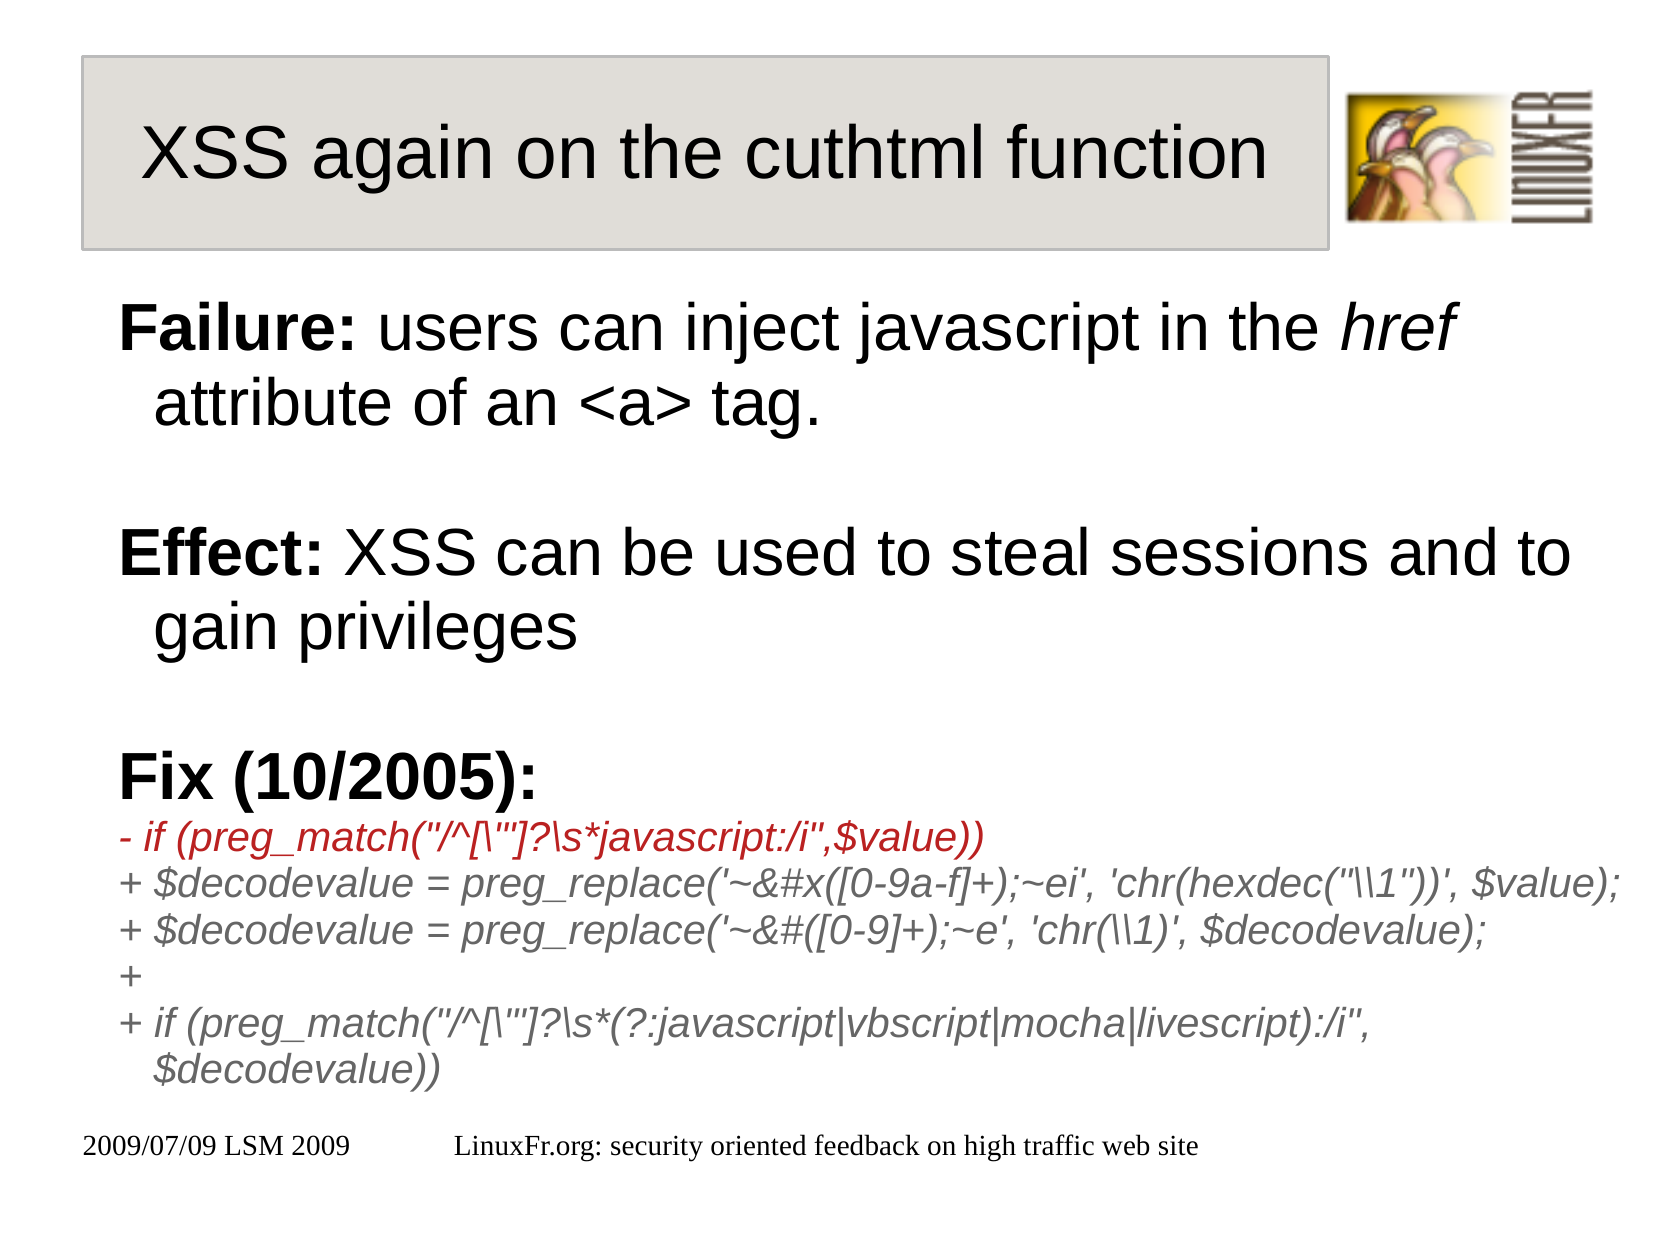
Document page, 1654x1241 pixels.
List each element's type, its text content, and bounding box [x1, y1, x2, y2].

title XSS again on the cuthtml function [82, 56, 1329, 250]
picture [1341, 88, 1601, 229]
subtitle Failure: users can inject javascript in the href attribute of an <a> tag. Effect: XSS can be used to steal sessions and to gain privileges Fix (10/2005): - if (preg_match("/^[\"']?\s*javascript:/i",$value)) + $decodevalue = preg_replace('~&#x([0-9a-f]+);~ei', 'chr(hexdec("\\1"))', $value); + $decodevalue = preg_replace('~&#([0-9]+);~e', 'chr(\\1)', $decodevalue); + + if (preg_match("/^[\"']?\s*(?:javascript|vbscript|mocha|livescript):/i",$decodevalue)) [82, 290, 1625, 1094]
